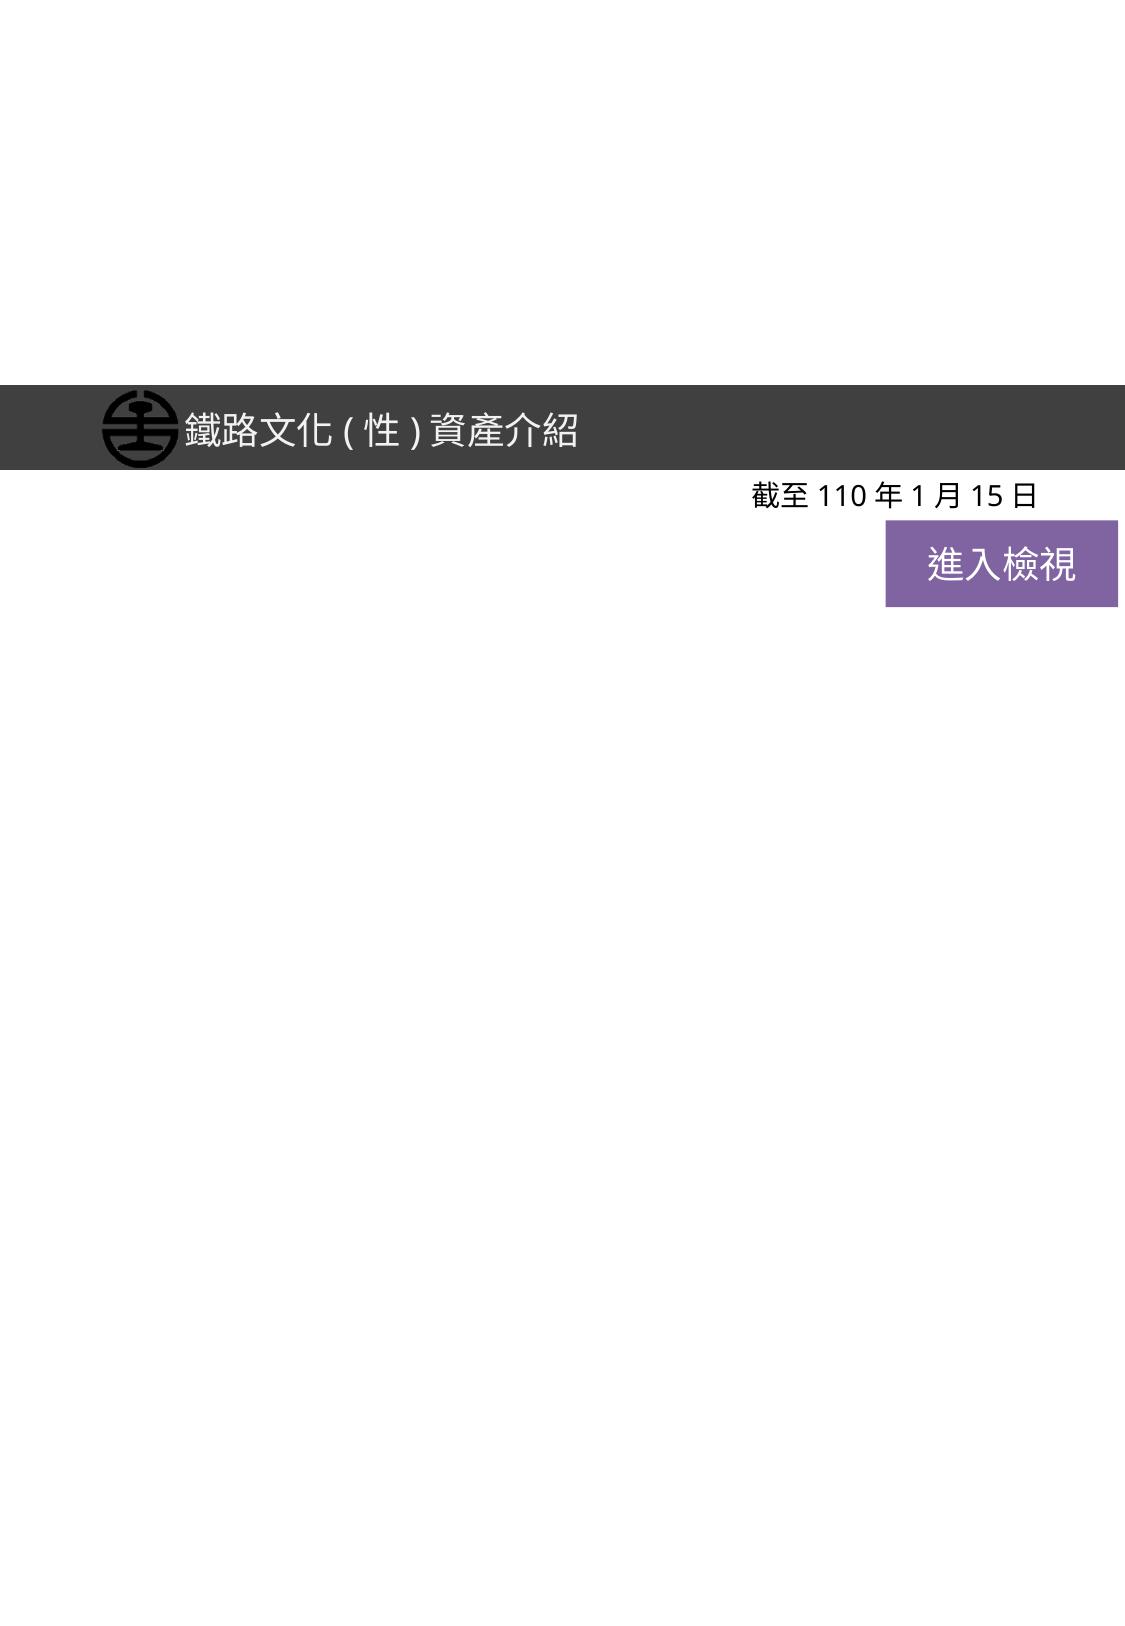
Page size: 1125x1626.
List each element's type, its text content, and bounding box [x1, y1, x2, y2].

picture [101, 390, 179, 468]
text_box 鐵路文化(性)資產介紹 [179, 399, 735, 461]
text_box [0, 387, 1125, 467]
text_box [885, 520, 1119, 608]
text_box 截至110年1月15日 [736, 470, 1125, 520]
text_box 進入檢視 [912, 533, 1092, 594]
